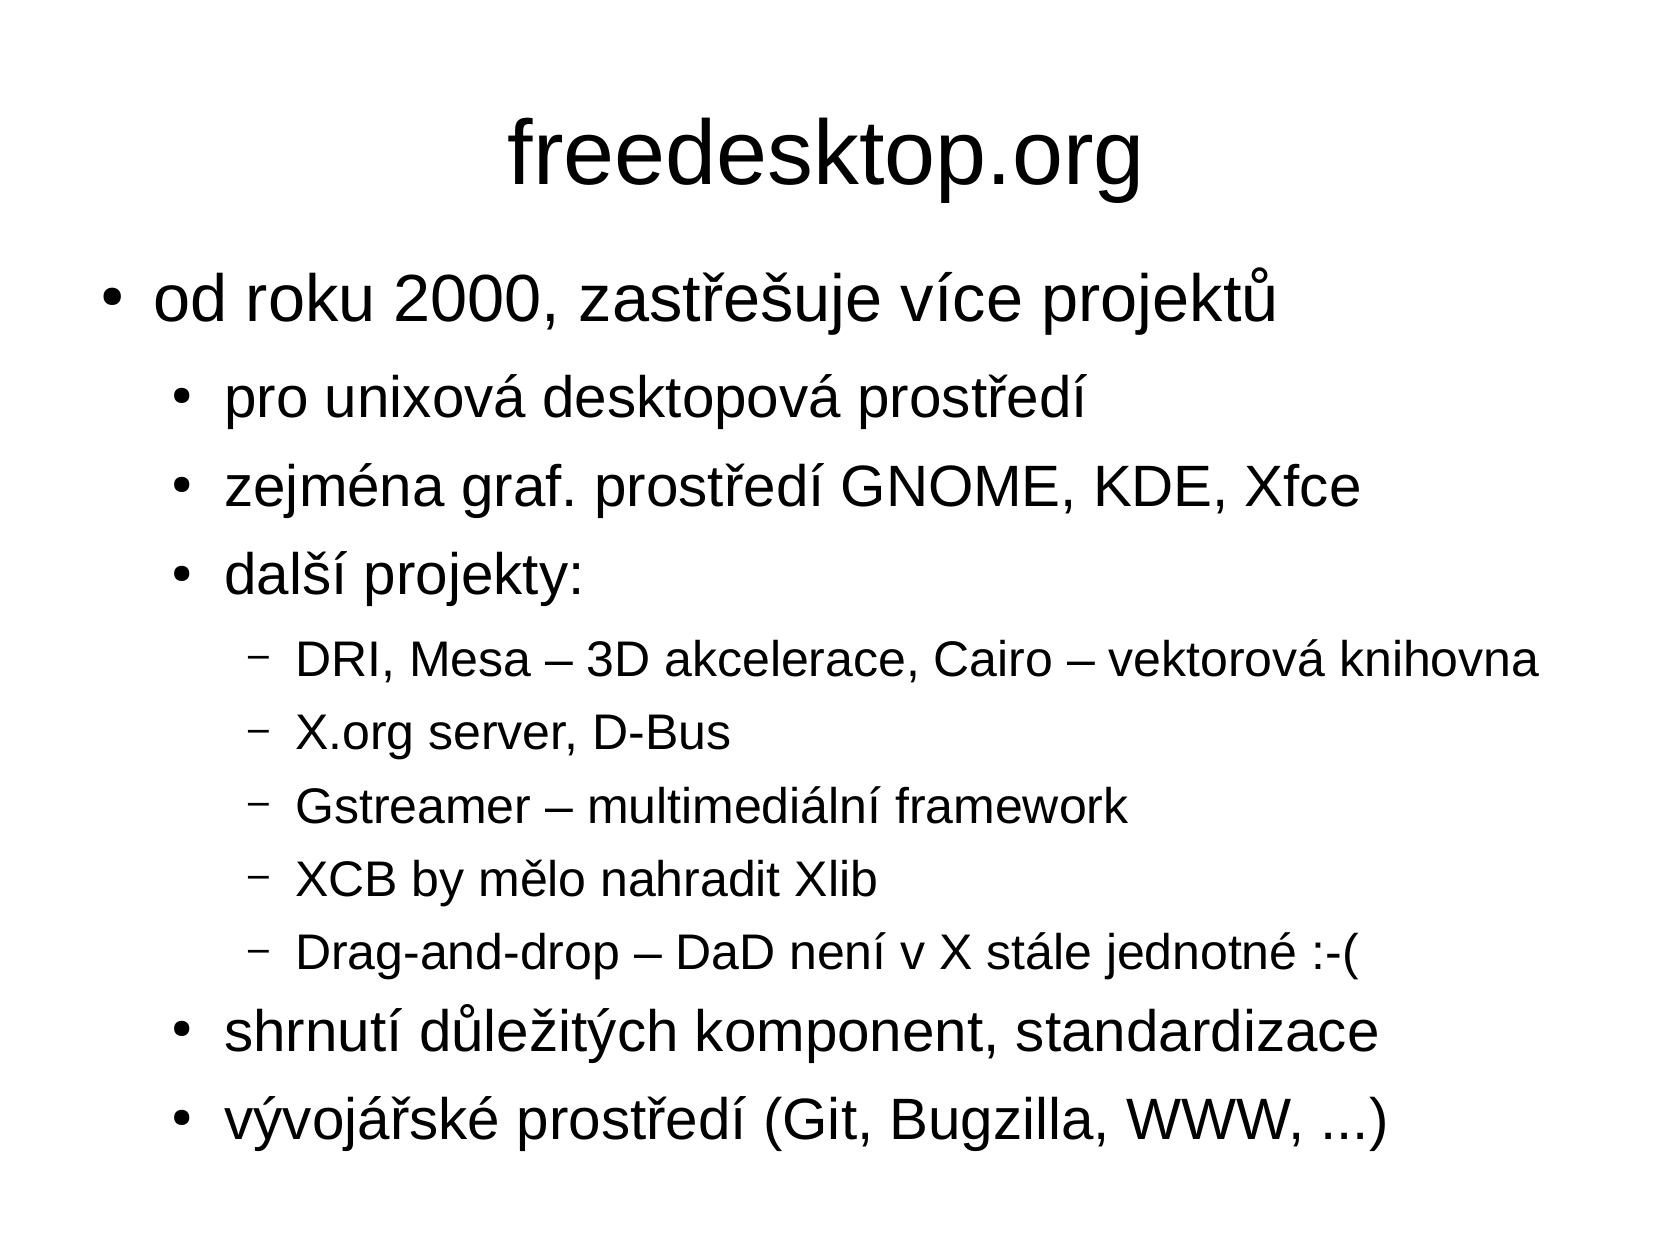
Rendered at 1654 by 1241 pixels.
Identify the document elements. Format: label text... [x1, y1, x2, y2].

list od roku 2000, zastřešuje více projektů pro unixová desktopová prostředí zejména graf. prostředí GNOME, KDE, Xfce další projekty: DRI, Mesa – 3D akcelerace, Cairo – vektorová knihovna X.org server, D-Bus Gstreamer – multimediální framework XCB by mělo nahradit Xlib Drag-and-drop – DaD není v X stále jednotné :-( shrnutí důležitých komponent, standardizace vývojářské prostředí (Git, Bugzilla, WWW, ...) [82, 260, 1571, 1152]
title freedesktop.org [82, 56, 1571, 250]
